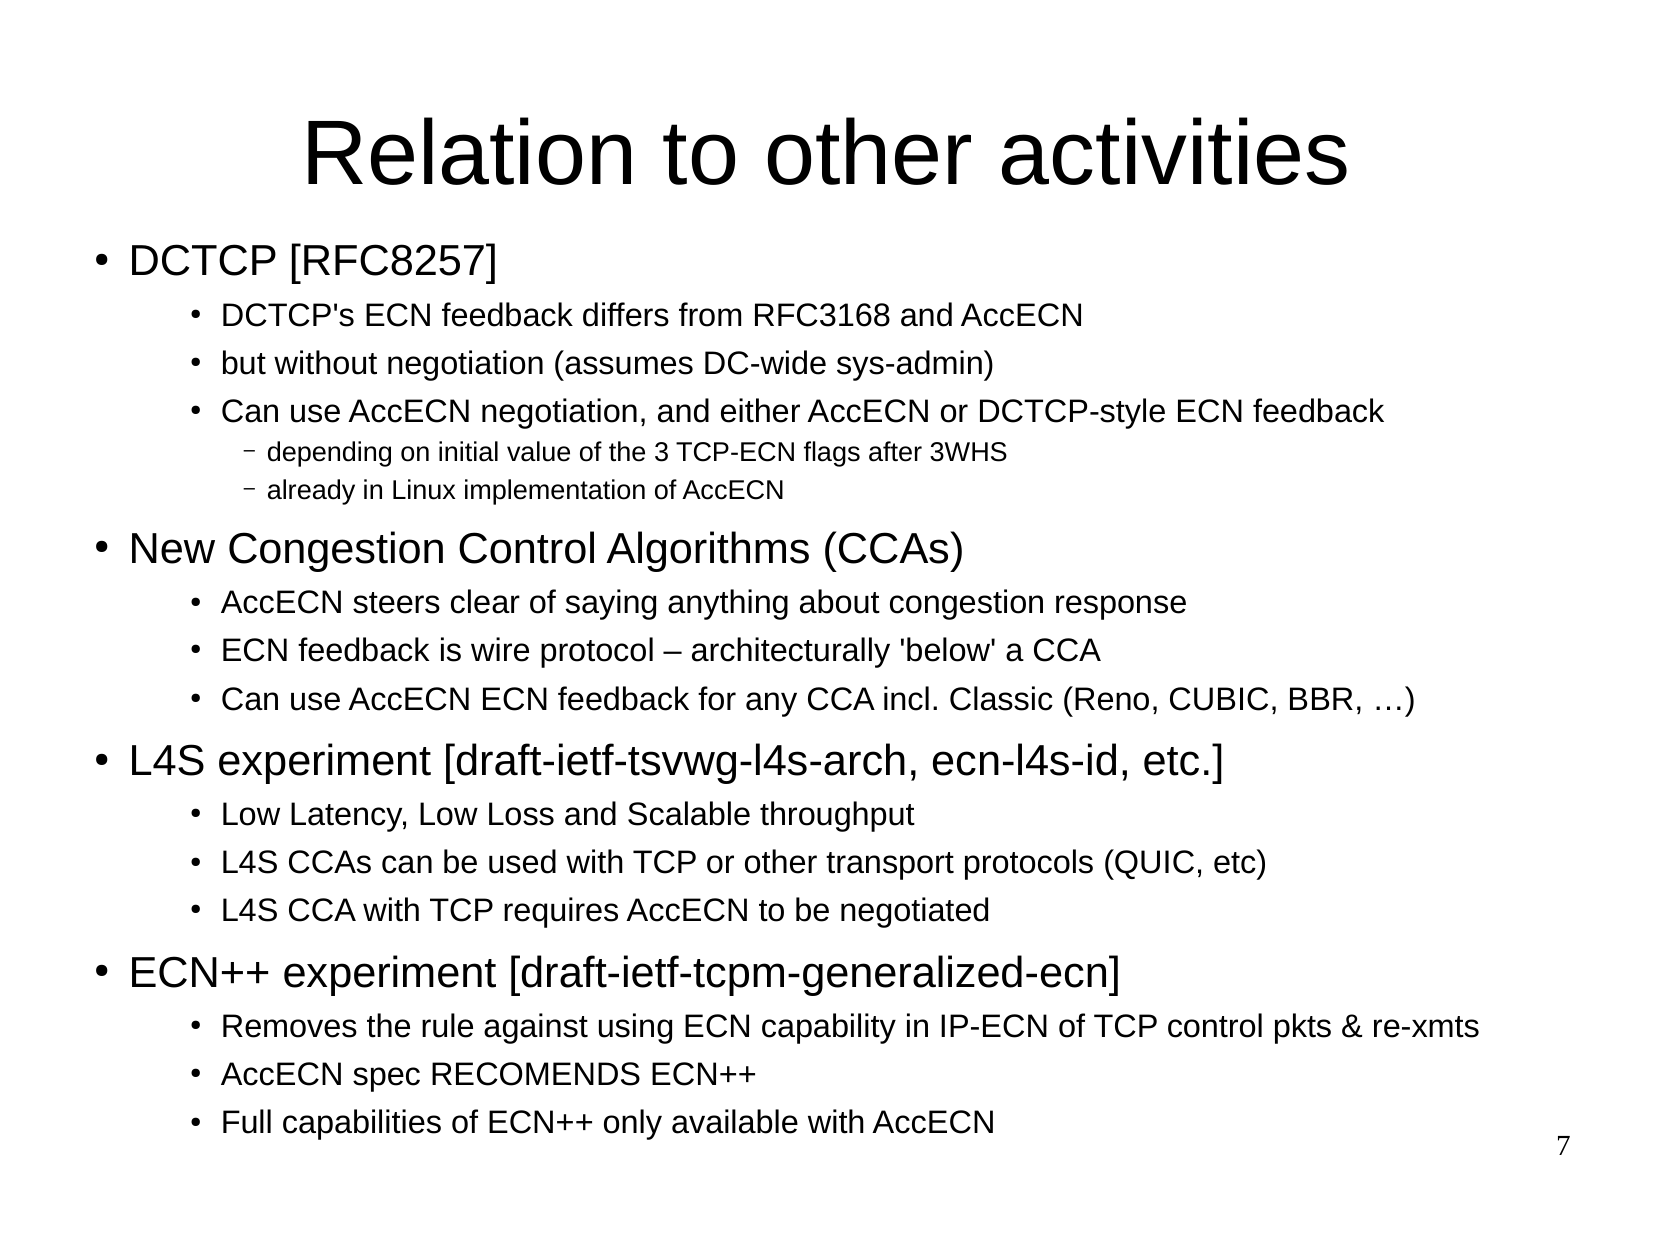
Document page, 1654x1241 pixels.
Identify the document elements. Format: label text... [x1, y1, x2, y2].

title Relation to other activities [82, 49, 1571, 236]
list DCTCP [RFC8257] DCTCP's ECN feedback differs from RFC3168 and AccECN but without negotiation (assumes DC-wide sys-admin) Can use AccECN negotiation, and either AccECN or DCTCP-style ECN feedback depending on initial value of the 3 TCP-ECN flags after 3WHS already in Linux implementation of AccECN New Congestion Control Algorithms (CCAs) AccECN steers clear of saying anything about congestion response ECN feedback is wire protocol – architecturally 'below' a CCA Can use AccECN ECN feedback for any CCA incl. Classic (Reno, CUBIC, BBR, …) L4S experiment [draft-ietf-tsvwg-l4s-arch, ecn-l4s-id, etc.] Low Latency, Low Loss and Scalable throughput L4S CCAs can be used with TCP or other transport protocols (QUIC, etc) L4S CCA with TCP requires AccECN to be negotiated ECN++ experiment [draft-ietf-tcpm-generalized-ecn] Removes the rule against using ECN capability in IP-ECN of TCP control pkts & re-xmts AccECN spec RECOMENDS ECN++ Full capabilities of ECN++ only available with AccECN [82, 236, 1571, 1148]
